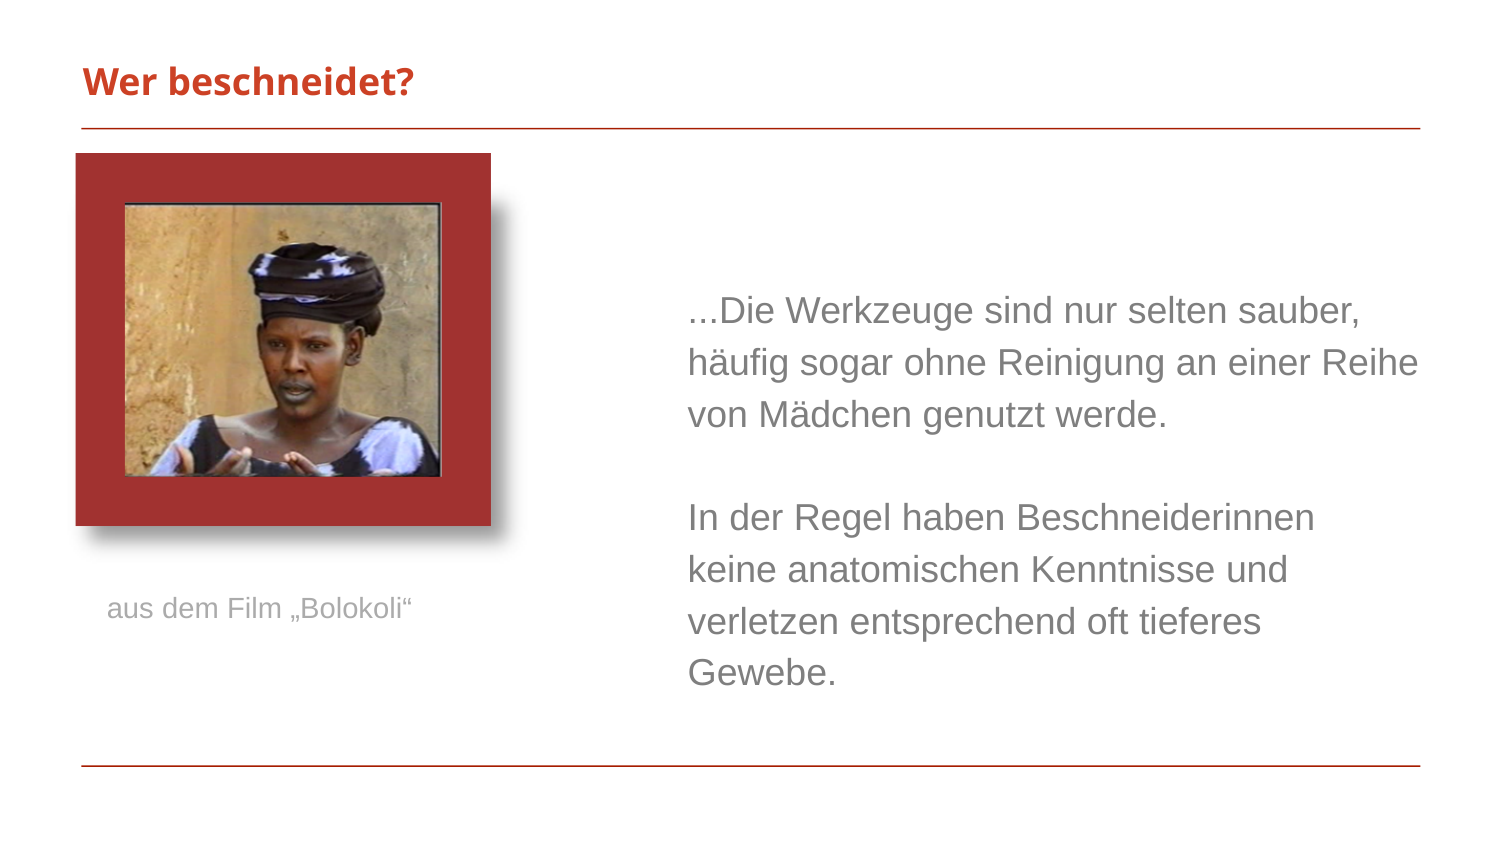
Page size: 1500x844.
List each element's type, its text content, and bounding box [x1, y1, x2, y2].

text_box Wer beschneidet? [67, 43, 1078, 117]
picture [62, 153, 534, 569]
text_box aus dem Film „Bolokoli“ [91, 568, 578, 651]
text_box ...Die Werkzeuge sind nur selten sauber, häufig sogar ohne Reinigung an einer Reihe von Mädchen genutzt werde. In der Regel haben Beschneiderinnen keine anatomischen Kenntnisse und verletzen entsprechend oft tieferes Gewebe. [672, 116, 1437, 704]
